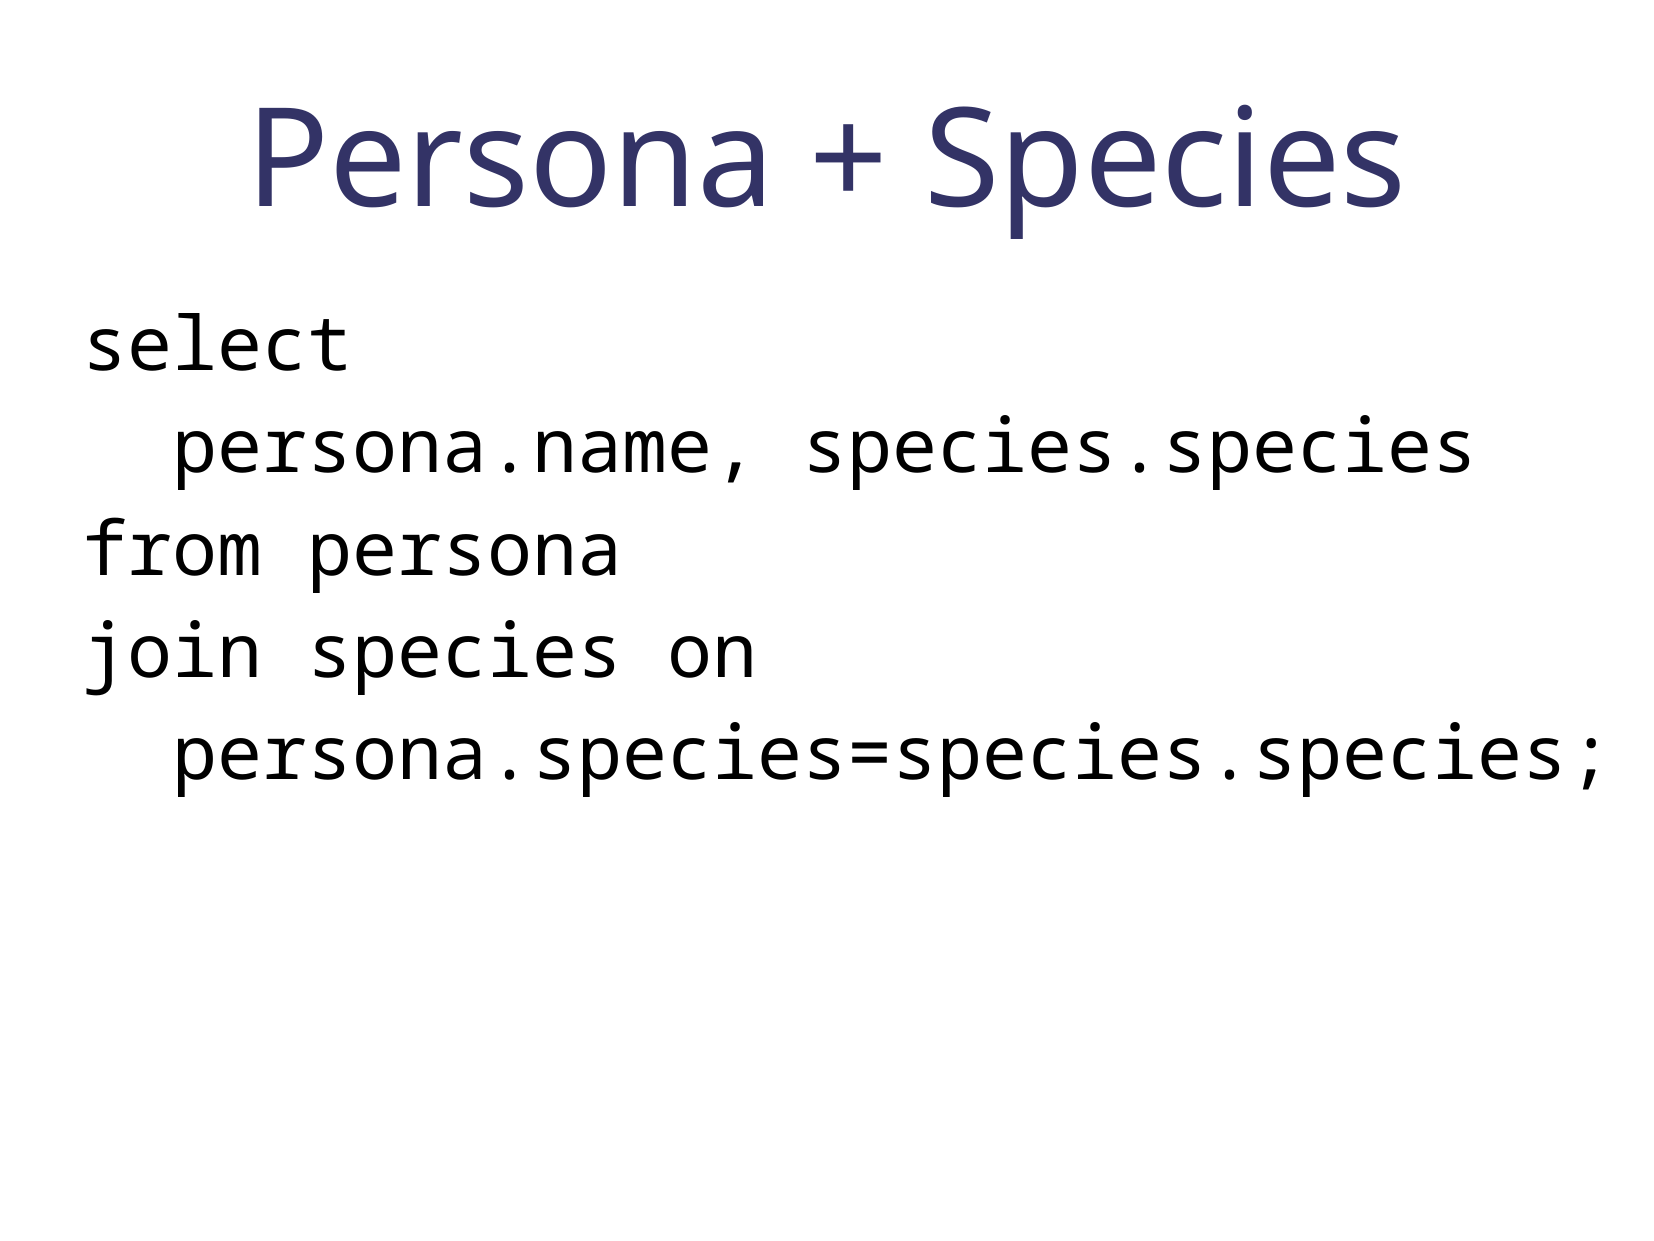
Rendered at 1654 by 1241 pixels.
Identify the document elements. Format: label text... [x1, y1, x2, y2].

subtitle select persona.name, species.species from persona join species on persona.species=species.species; [82, 290, 1654, 1109]
title Persona + Species [82, 56, 1571, 250]
